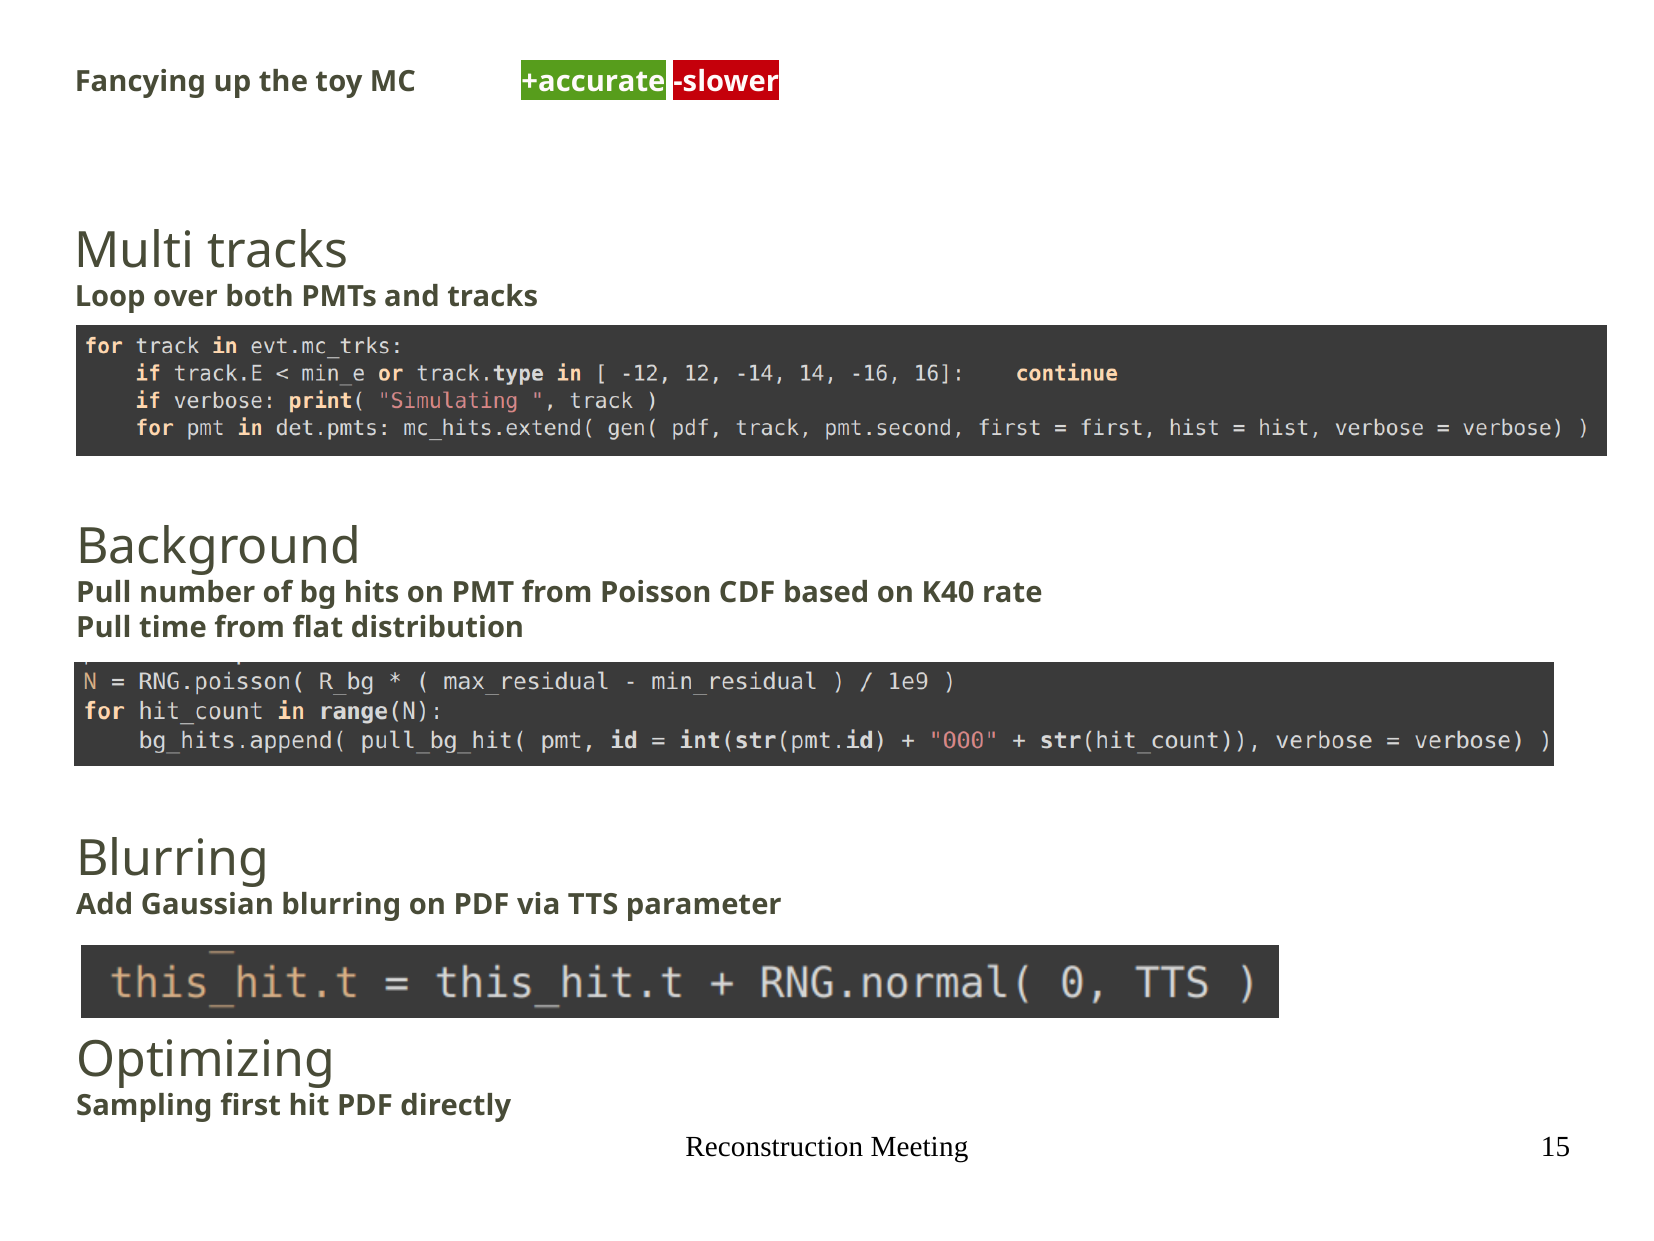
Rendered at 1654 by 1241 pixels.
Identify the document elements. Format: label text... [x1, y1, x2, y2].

picture [76, 325, 1607, 456]
picture [81, 945, 1279, 1018]
picture [74, 662, 1554, 766]
text_box Optimizing Sampling first hit PDF directly [61, 1018, 1125, 1129]
text_box Background Pull number of bg hits on PMT from Poisson CDF based on K40 rate Pull time from flat distribution [61, 506, 1215, 652]
text_box Multi tracks Loop over both PMTs and tracks [60, 210, 1200, 320]
text_box Blurring Add Gaussian blurring on PDF via TTS parameter [61, 818, 1125, 928]
text_box Fancying up the toy MC +accurate -slower [60, 55, 1051, 105]
